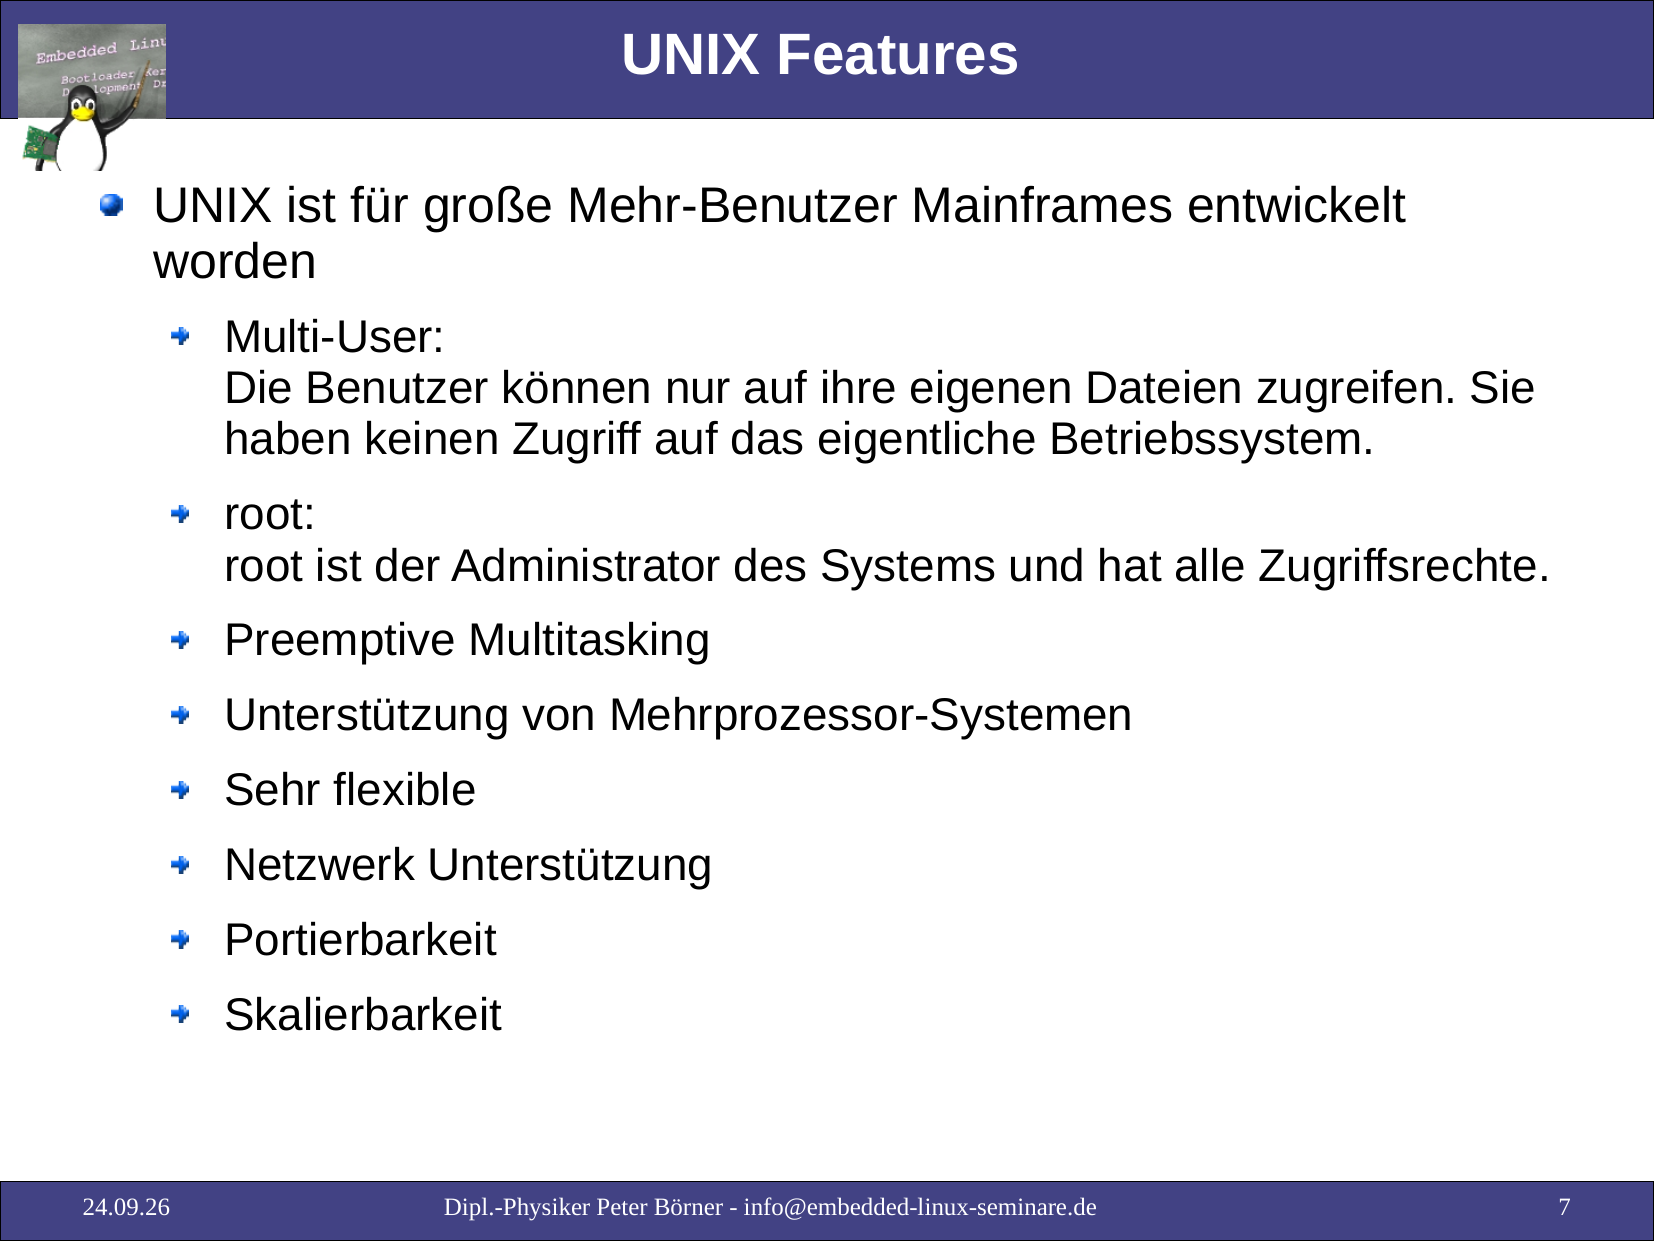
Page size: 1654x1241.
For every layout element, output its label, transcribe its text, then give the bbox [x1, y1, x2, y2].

list UNIX ist für große Mehr-Benutzer Mainframes entwickelt worden Multi-User: Die Benutzer können nur auf ihre eigenen Dateien zugreifen. Sie haben keinen Zugriff auf das eigentliche Betriebssystem. root: root ist der Administrator des Systems und hat alle Zugriffsrechte. Preemptive Multitasking Unterstützung von Mehrprozessor-Systemen Sehr flexible Netzwerk Unterstützung Portierbarkeit Skalierbarkeit [82, 177, 1571, 1152]
title UNIX Features [76, 19, 1565, 89]
picture [18, 24, 166, 171]
